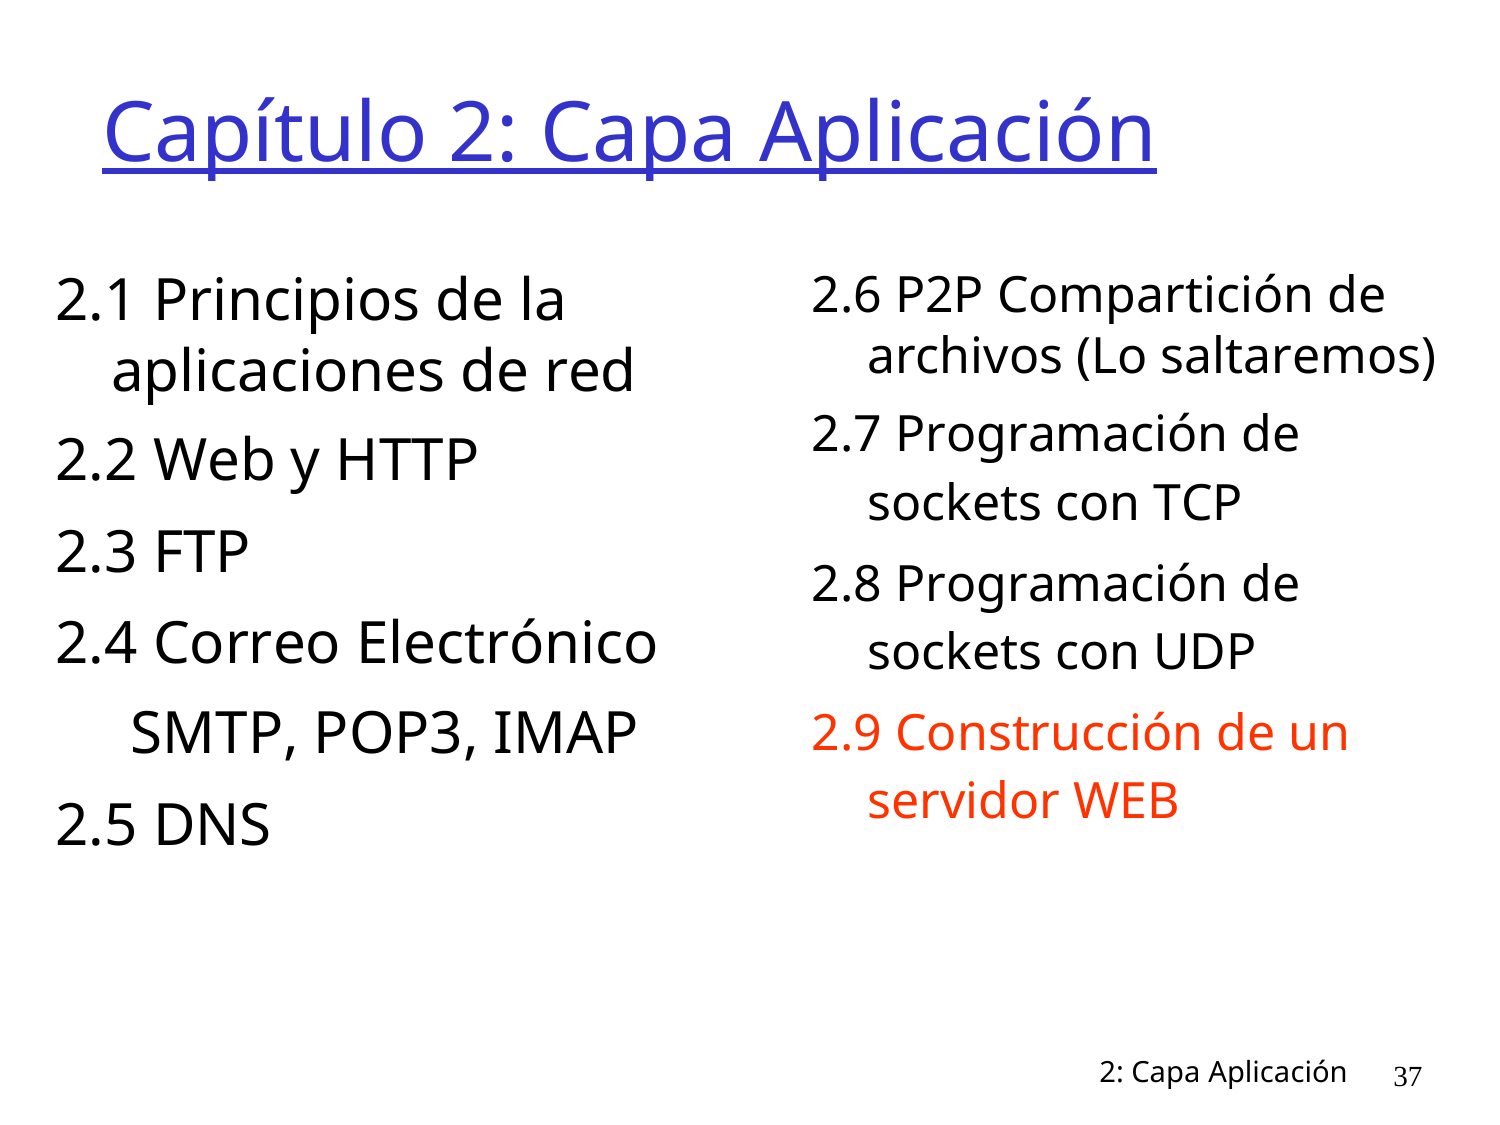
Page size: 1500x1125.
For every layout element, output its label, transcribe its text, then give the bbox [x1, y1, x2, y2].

title Capítulo 2: Capa Aplicación [87, 37, 1363, 225]
list 2.6 P2P Compartición de archivos (Lo saltaremos)‏ 2.7 Programación de sockets con TCP 2.8 Programación de sockets con UDP 2.9 Construcción de un servidor WEB [797, 255, 1463, 1019]
list 2.1 Principios de la aplicaciones de red 2.2 Web y HTTP 2.3 FTP 2.4 Correo Electrónico SMTP, POP3, IMAP 2.5 DNS [41, 255, 750, 995]
